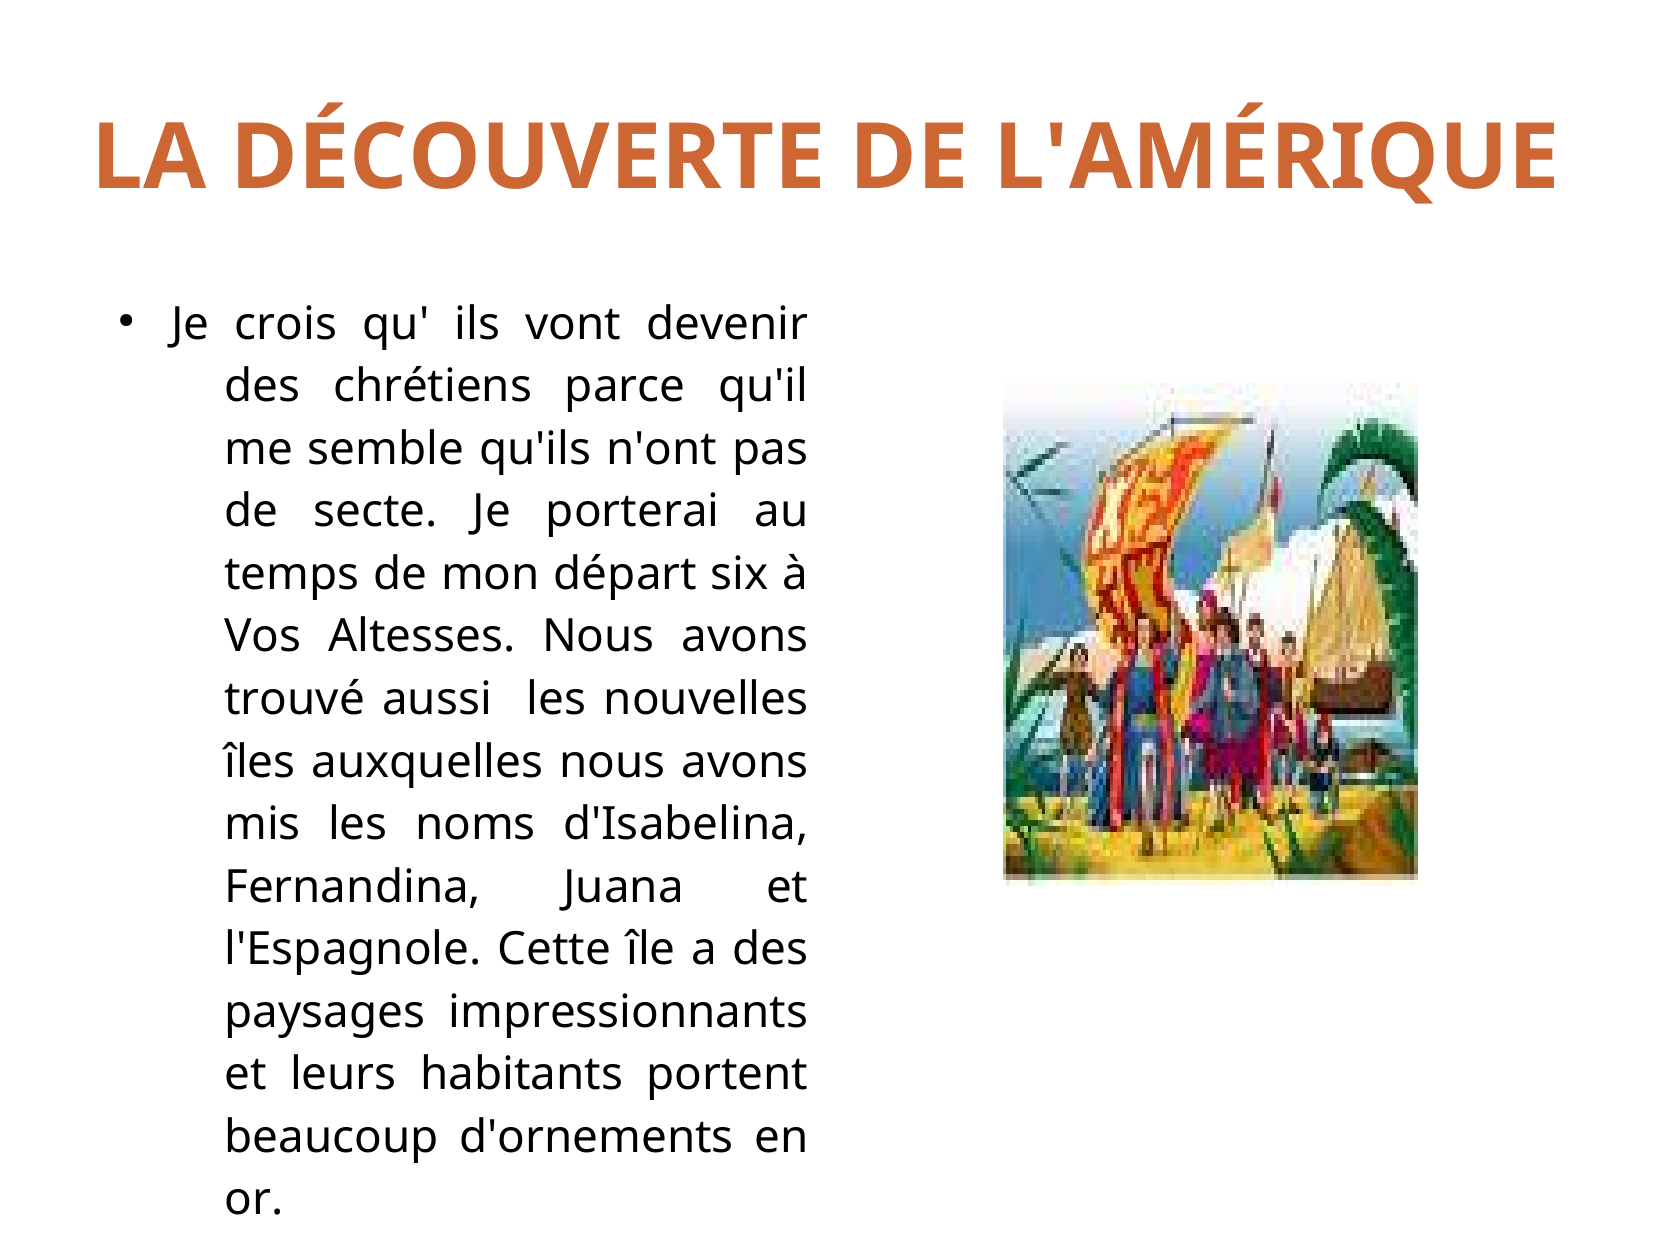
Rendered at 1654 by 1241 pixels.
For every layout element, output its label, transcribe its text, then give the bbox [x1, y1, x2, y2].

picture [1003, 383, 1418, 886]
title LA DÉCOUVERTE DE L'AMÉRIQUE [82, 41, 1571, 265]
list Je crois qu' ils vont devenir des chrétiens parce qu'il me semble qu'ils n'ont pas de secte. Je porterai au temps de mon départ six à Vos Altesses. Nous avons trouvé aussi les nouvelles îles auxquelles nous avons mis les noms d'Isabelina, Fernandina, Juana et l'Espagnole. Cette île a des paysages impressionnants et leurs habitants portent beaucoup d'ornements en or. [82, 290, 809, 1109]
